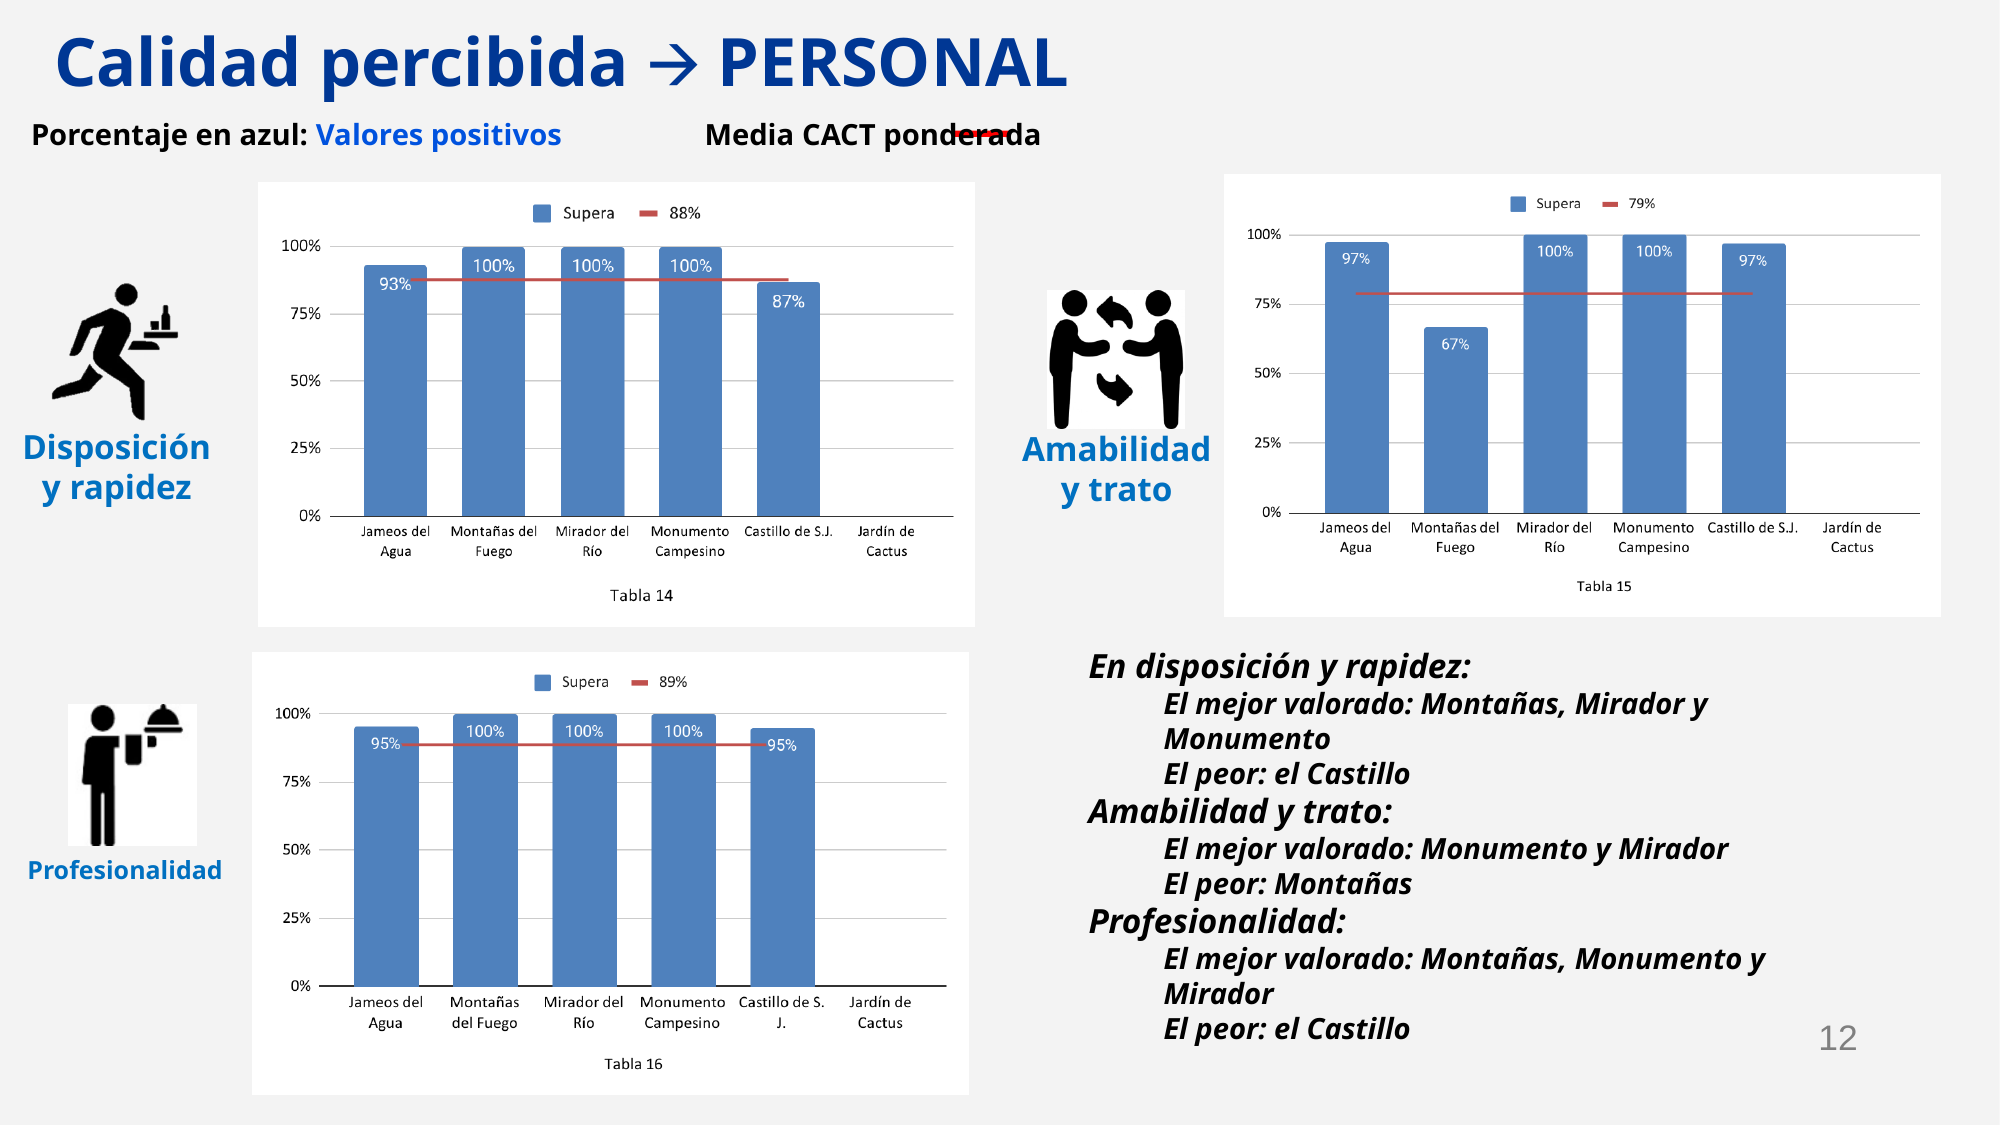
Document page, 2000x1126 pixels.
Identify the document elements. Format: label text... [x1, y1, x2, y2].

text_box Calidad percibida 🡪 PERSONAL [54, 0, 1225, 109]
picture [252, 652, 969, 1095]
picture [1224, 174, 1941, 617]
picture [43, 279, 185, 424]
text_box Amabilidad y trato [999, 420, 1224, 517]
slide_number 1 [1409, 1006, 1876, 1067]
text_box En disposición y rapidez: El mejor valorado: Montañas, Mirador y Monumento El peor: el Castillo Amabilidad y trato: El mejor valorado: Monumento y Mirador El peor: Montañas Profesionalidad: El mejor valorado: Montañas, Monumento y Mirador El peor: el Castillo [1073, 638, 1880, 734]
text_box Porcentaje en azul: Valores positivos Media CACT ponderada [16, 109, 1984, 158]
picture [1047, 290, 1185, 429]
text_box Profesionalidad [0, 846, 252, 892]
text_box Disposición y rapidez [0, 418, 234, 515]
picture [258, 182, 975, 627]
picture [68, 704, 197, 846]
